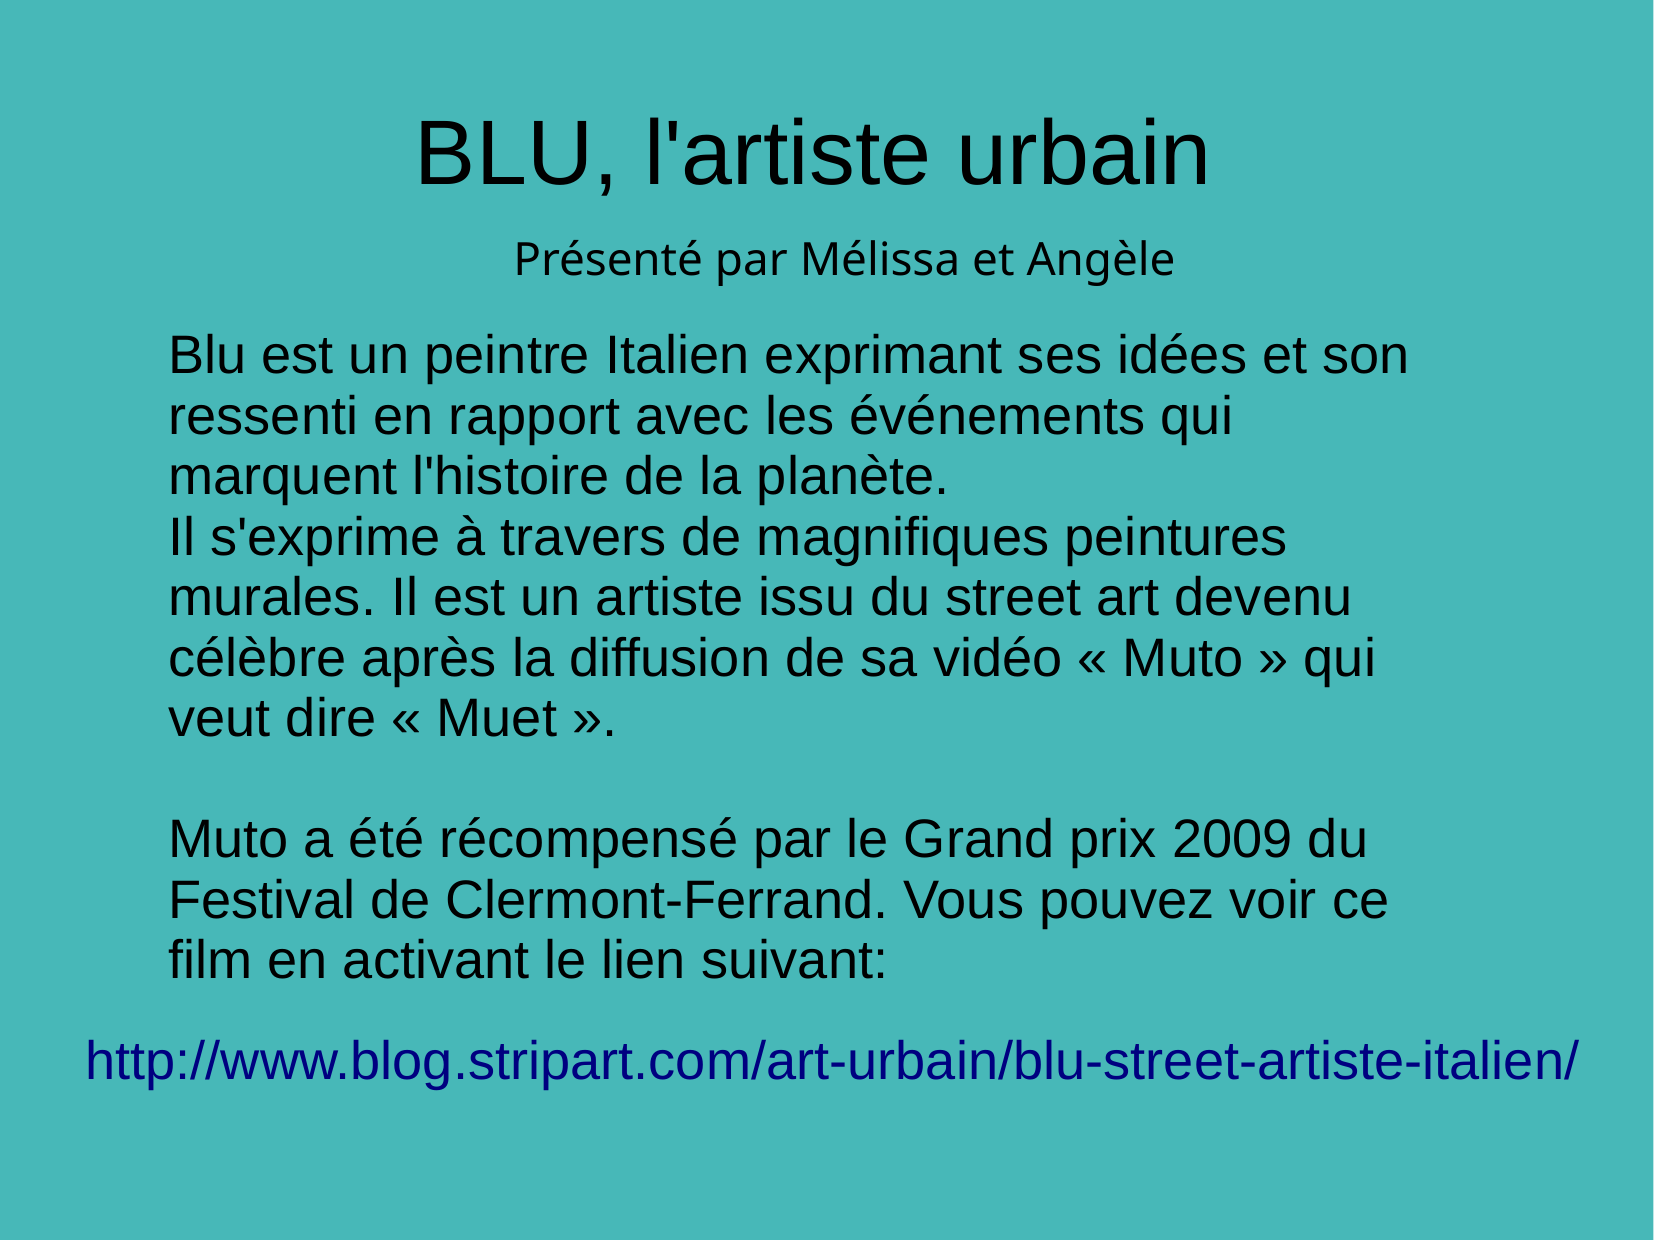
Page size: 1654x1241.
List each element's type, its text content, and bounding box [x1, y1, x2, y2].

text_box Blu est un peintre Italien exprimant ses idées et son ressenti en rapport avec les événements qui marquent l'histoire de la planète. Il s'exprime à travers de magnifiques peintures murales. Il est un artiste issu du street art devenu célèbre après la diffusion de sa vidéo « Muto » qui veut dire « Muet ». Muto a été récompensé par le Grand prix 2009 du Festival de Clermont-Ferrand. Vous pouvez voir ce film en activant le lien suivant: [153, 317, 1489, 1004]
text_box http://www.blog.stripart.com/art-urbain/blu-street-artiste-italien/ [70, 1023, 1597, 1099]
text_box Présenté par Mélissa et Angèle [259, 218, 1430, 282]
title BLU, l'artiste urbain [82, 49, 1571, 257]
